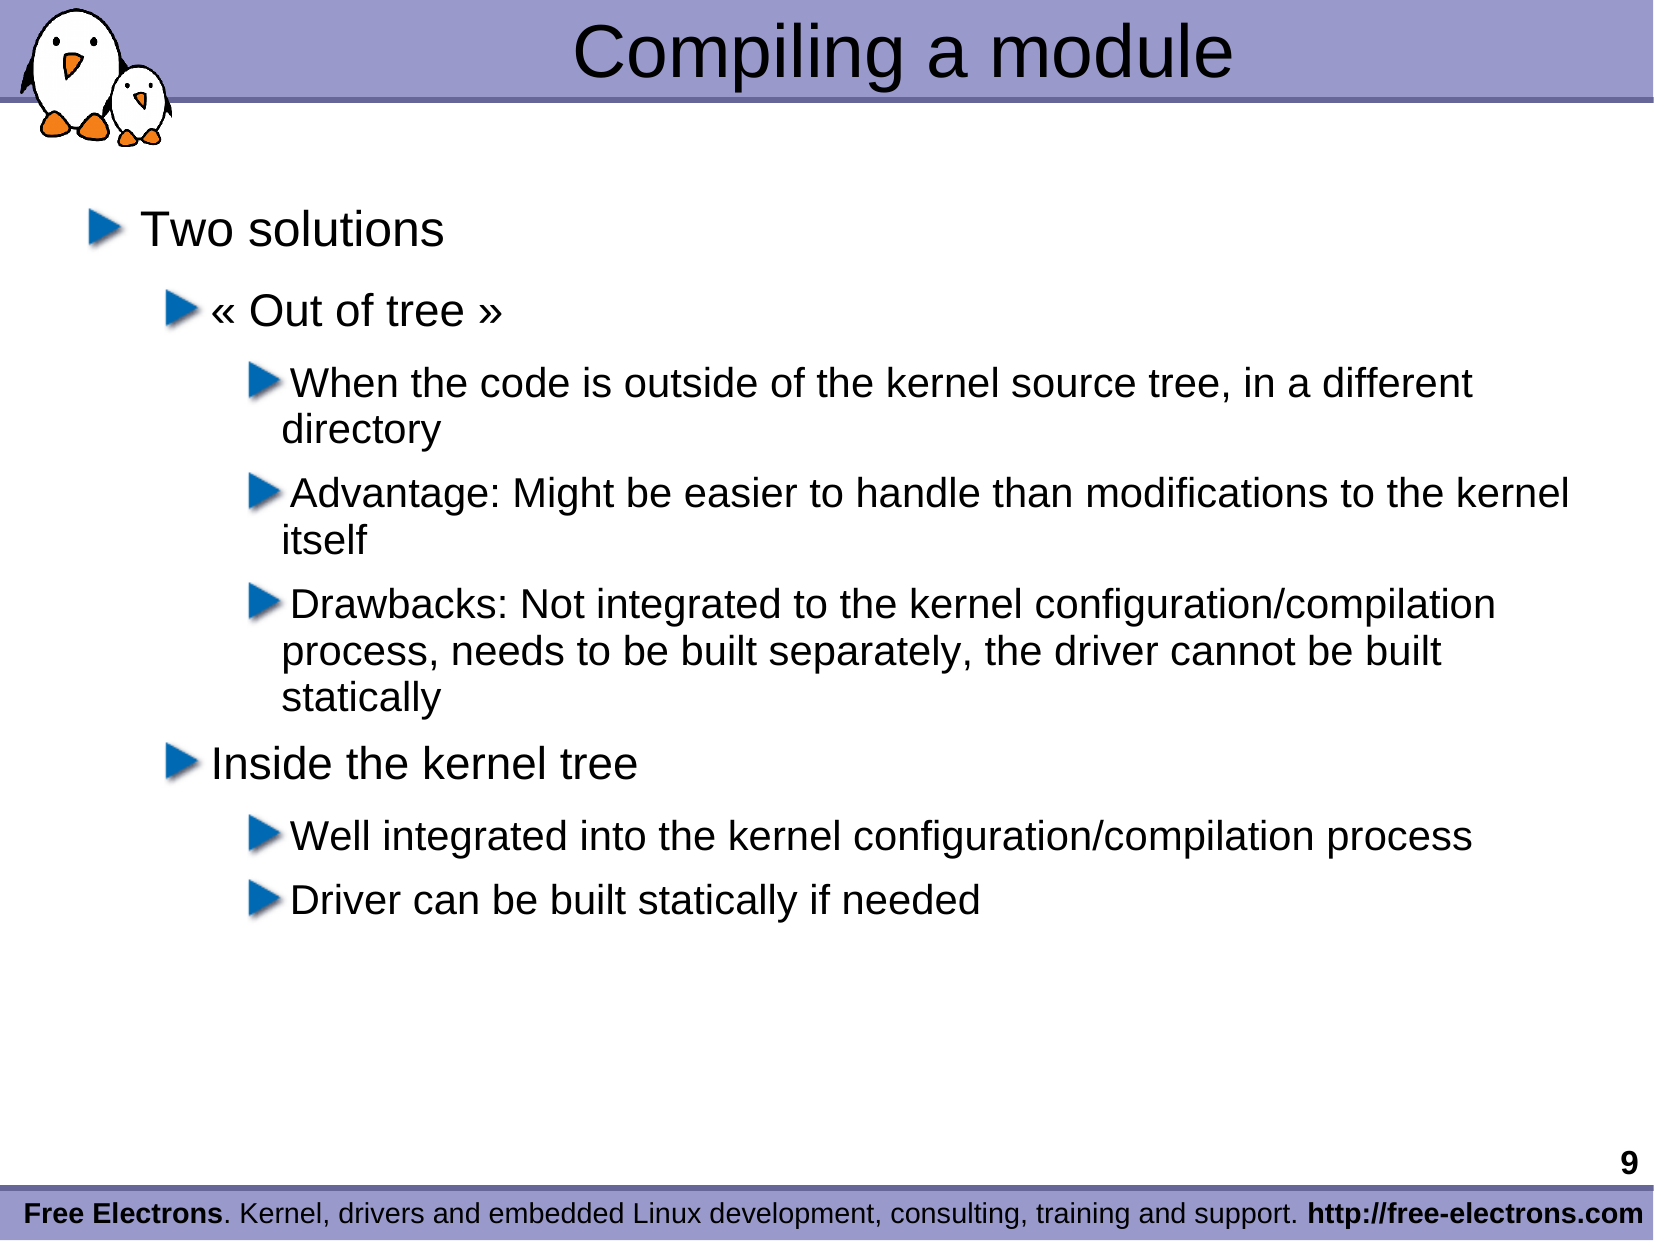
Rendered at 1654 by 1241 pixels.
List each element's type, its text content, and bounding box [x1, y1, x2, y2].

list Two solutions « Out of tree » When the code is outside of the kernel source tree, in a different directory Advantage: Might be easier to handle than modifications to the kernel itself Drawbacks: Not integrated to the kernel configuration/compilation process, needs to be built separately, the driver cannot be built statically Inside the kernel tree Well integrated into the kernel configuration/compilation process Driver can be built statically if needed [68, 201, 1592, 1118]
title Compiling a module [178, 4, 1631, 98]
picture [20, 8, 172, 147]
